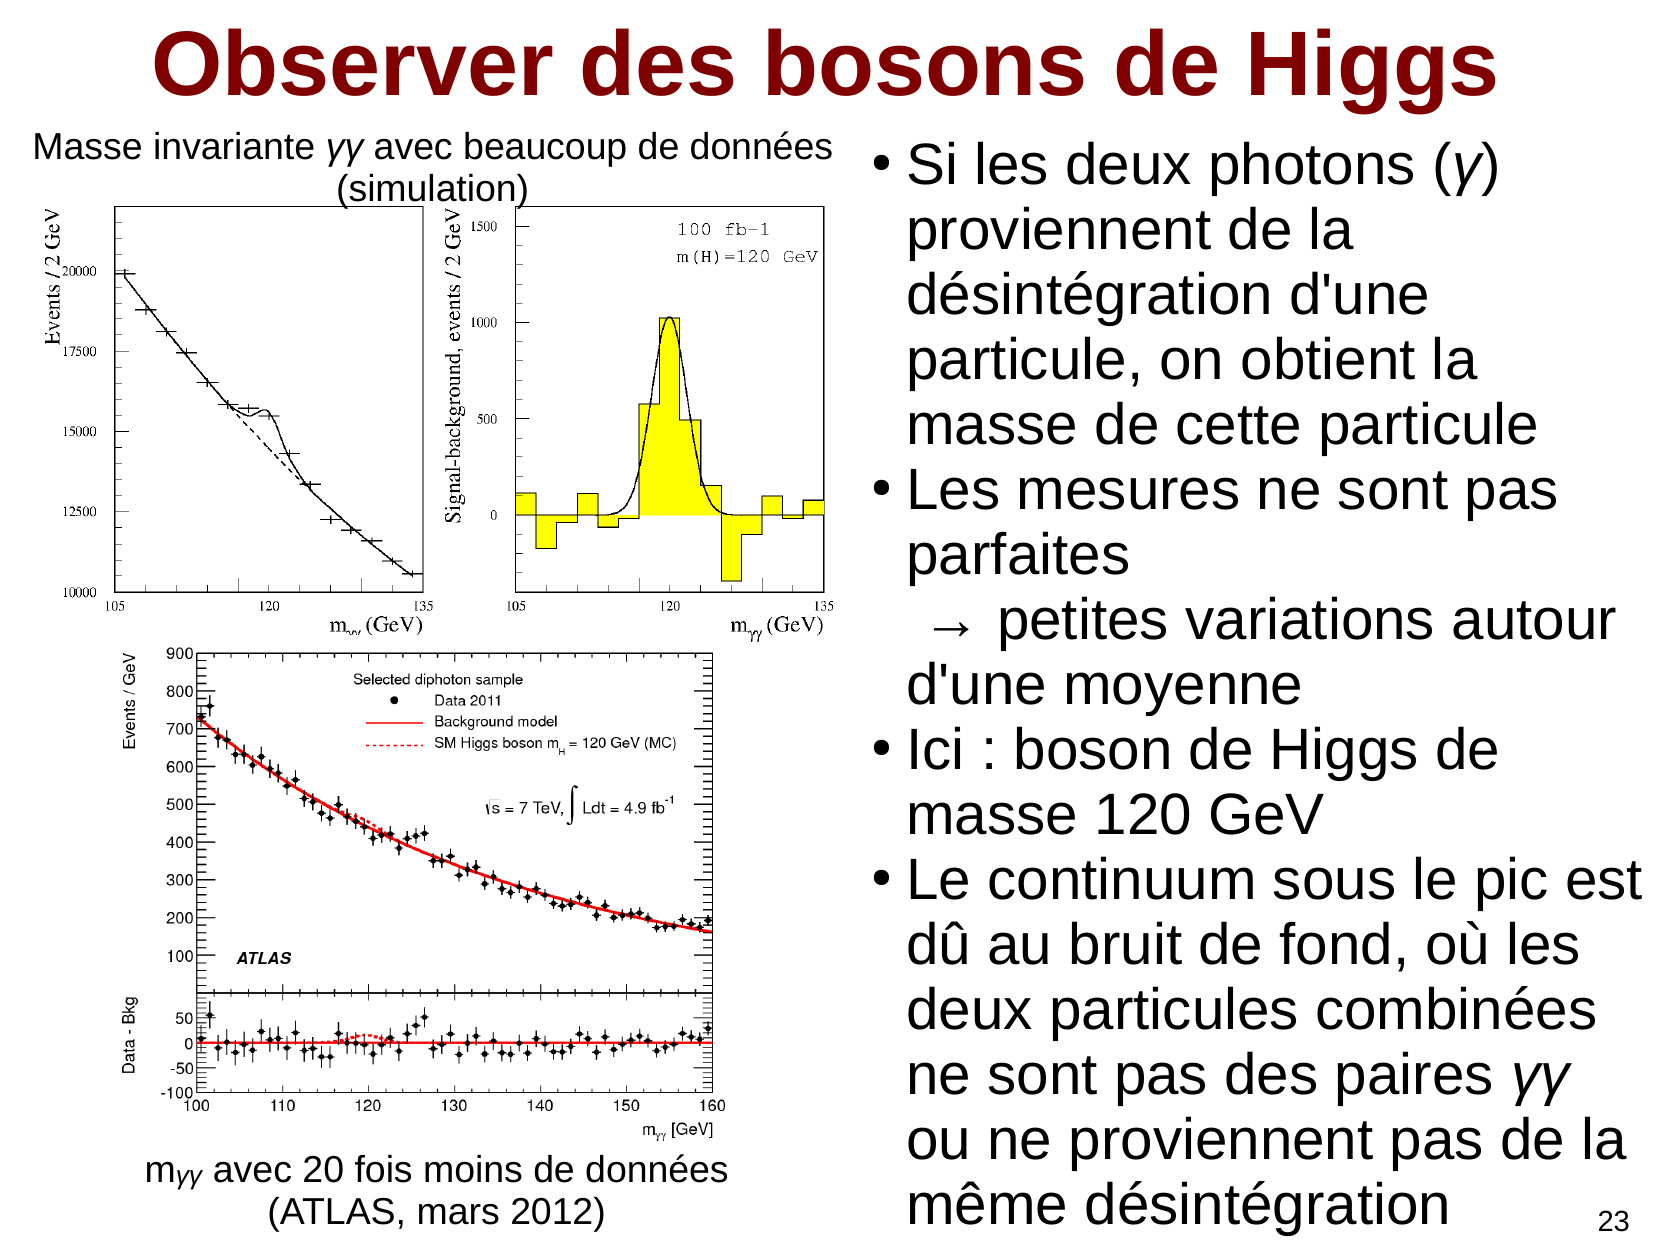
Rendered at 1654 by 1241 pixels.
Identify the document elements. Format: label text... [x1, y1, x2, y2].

text_box Masse invariante γγ avec beaucoup de données (simulation) [17, 118, 848, 217]
picture [45, 217, 833, 1146]
text_box Si les deux photons (γ) proviennent de la désintégration d'une particule, on obtient la masse de cette particule Les mesures ne sont pas parfaites → petites variations autour d'une moyenne Ici : boson de Higgs de masse 120 GeV Le continuum sous le pic est dû au bruit de fond, où les deux particules combinées ne sont pas des paires γγ ou ne proviennent pas de la même désintégration [856, 124, 1654, 1241]
title Observer des bosons de Higgs [17, 0, 1636, 127]
text_box mγγ avec 20 fois moins de données (ATLAS, mars 2012) [129, 1141, 744, 1241]
